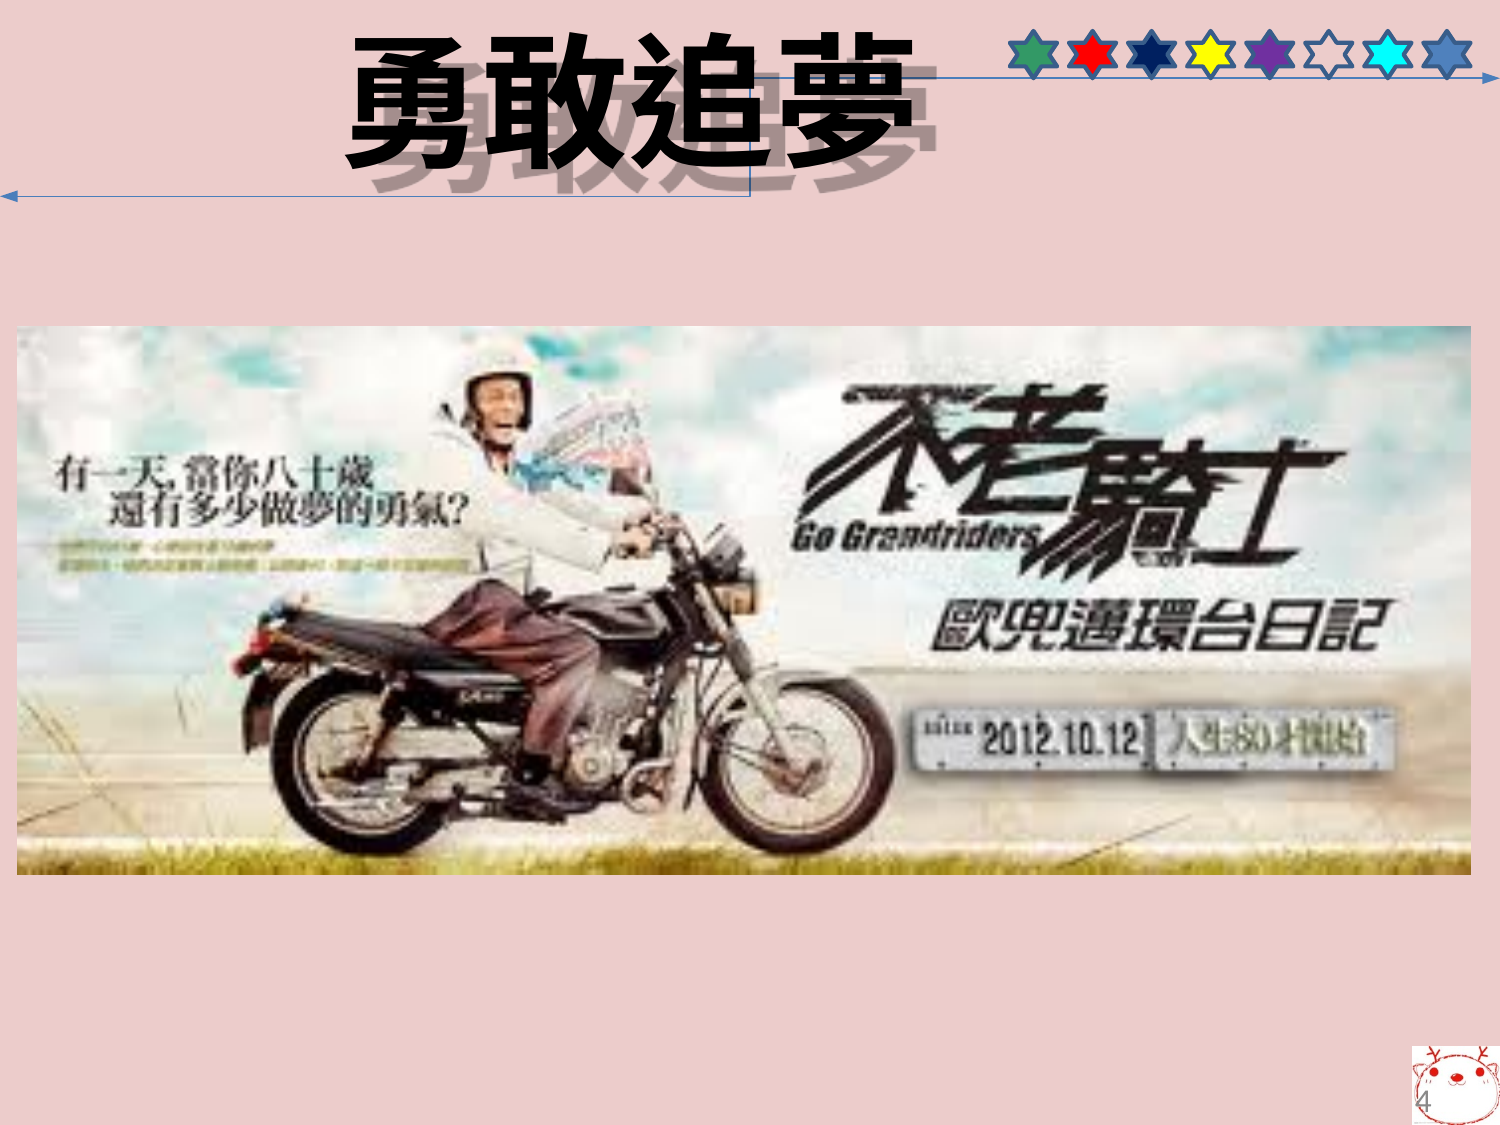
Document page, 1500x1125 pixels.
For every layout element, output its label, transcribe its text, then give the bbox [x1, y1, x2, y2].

text_box 4 [1399, 1069, 1490, 1125]
picture [17, 326, 1471, 875]
title 勇敢追夢 [147, 0, 1111, 197]
